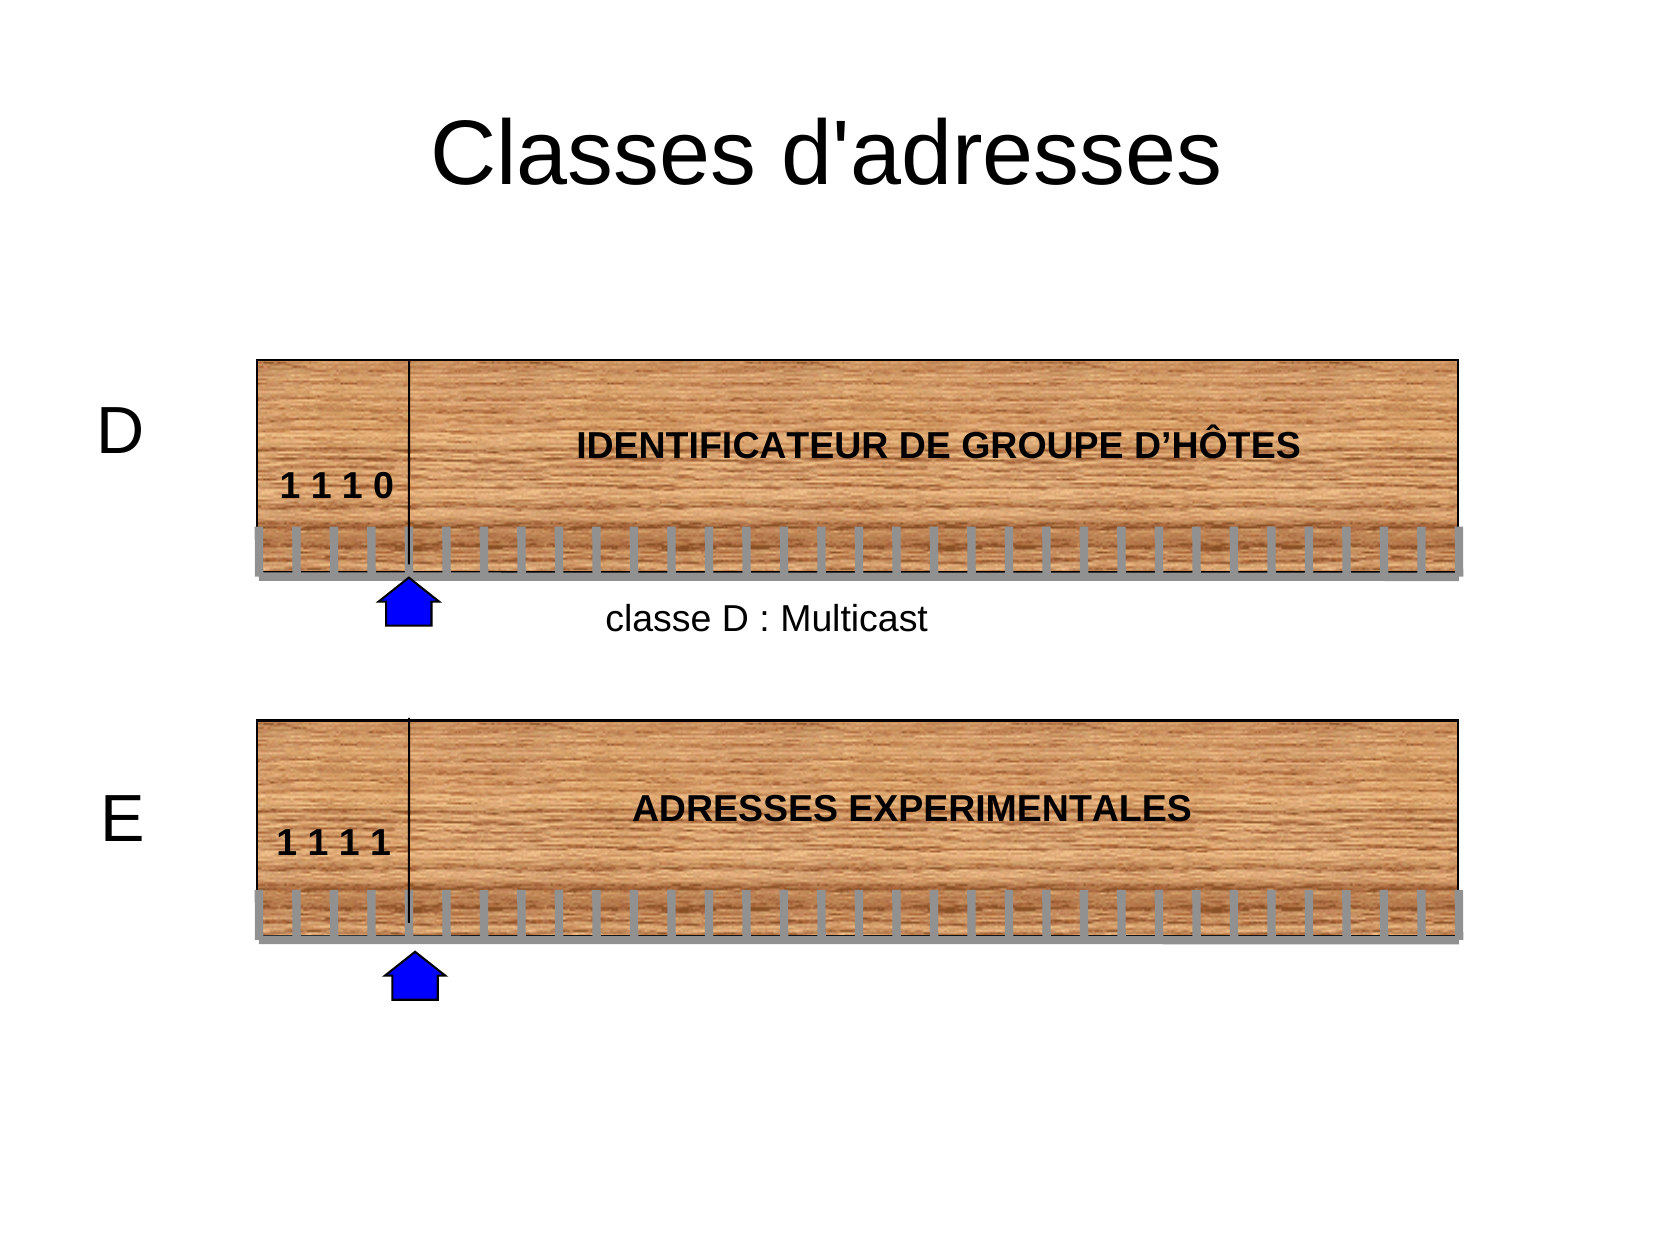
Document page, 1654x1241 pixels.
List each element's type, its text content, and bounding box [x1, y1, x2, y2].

title Classes d'adresses [82, 56, 1571, 250]
text_box [384, 951, 446, 1000]
text_box 1 1 1 0 [264, 456, 410, 514]
text_box [410, 360, 1458, 572]
text_box [256, 360, 408, 572]
text_box [378, 577, 440, 626]
text_box IDENTIFICATEUR DE GROUPE D’HÔTES [561, 416, 1317, 474]
text_box classe D : Multicast [590, 590, 943, 648]
text_box D [81, 385, 160, 476]
text_box E [85, 773, 160, 864]
text_box [256, 720, 408, 935]
text_box [410, 720, 1458, 935]
text_box ADRESSES EXPERIMENTALES [616, 779, 1208, 837]
text_box 1 1 1 1 [261, 813, 407, 872]
